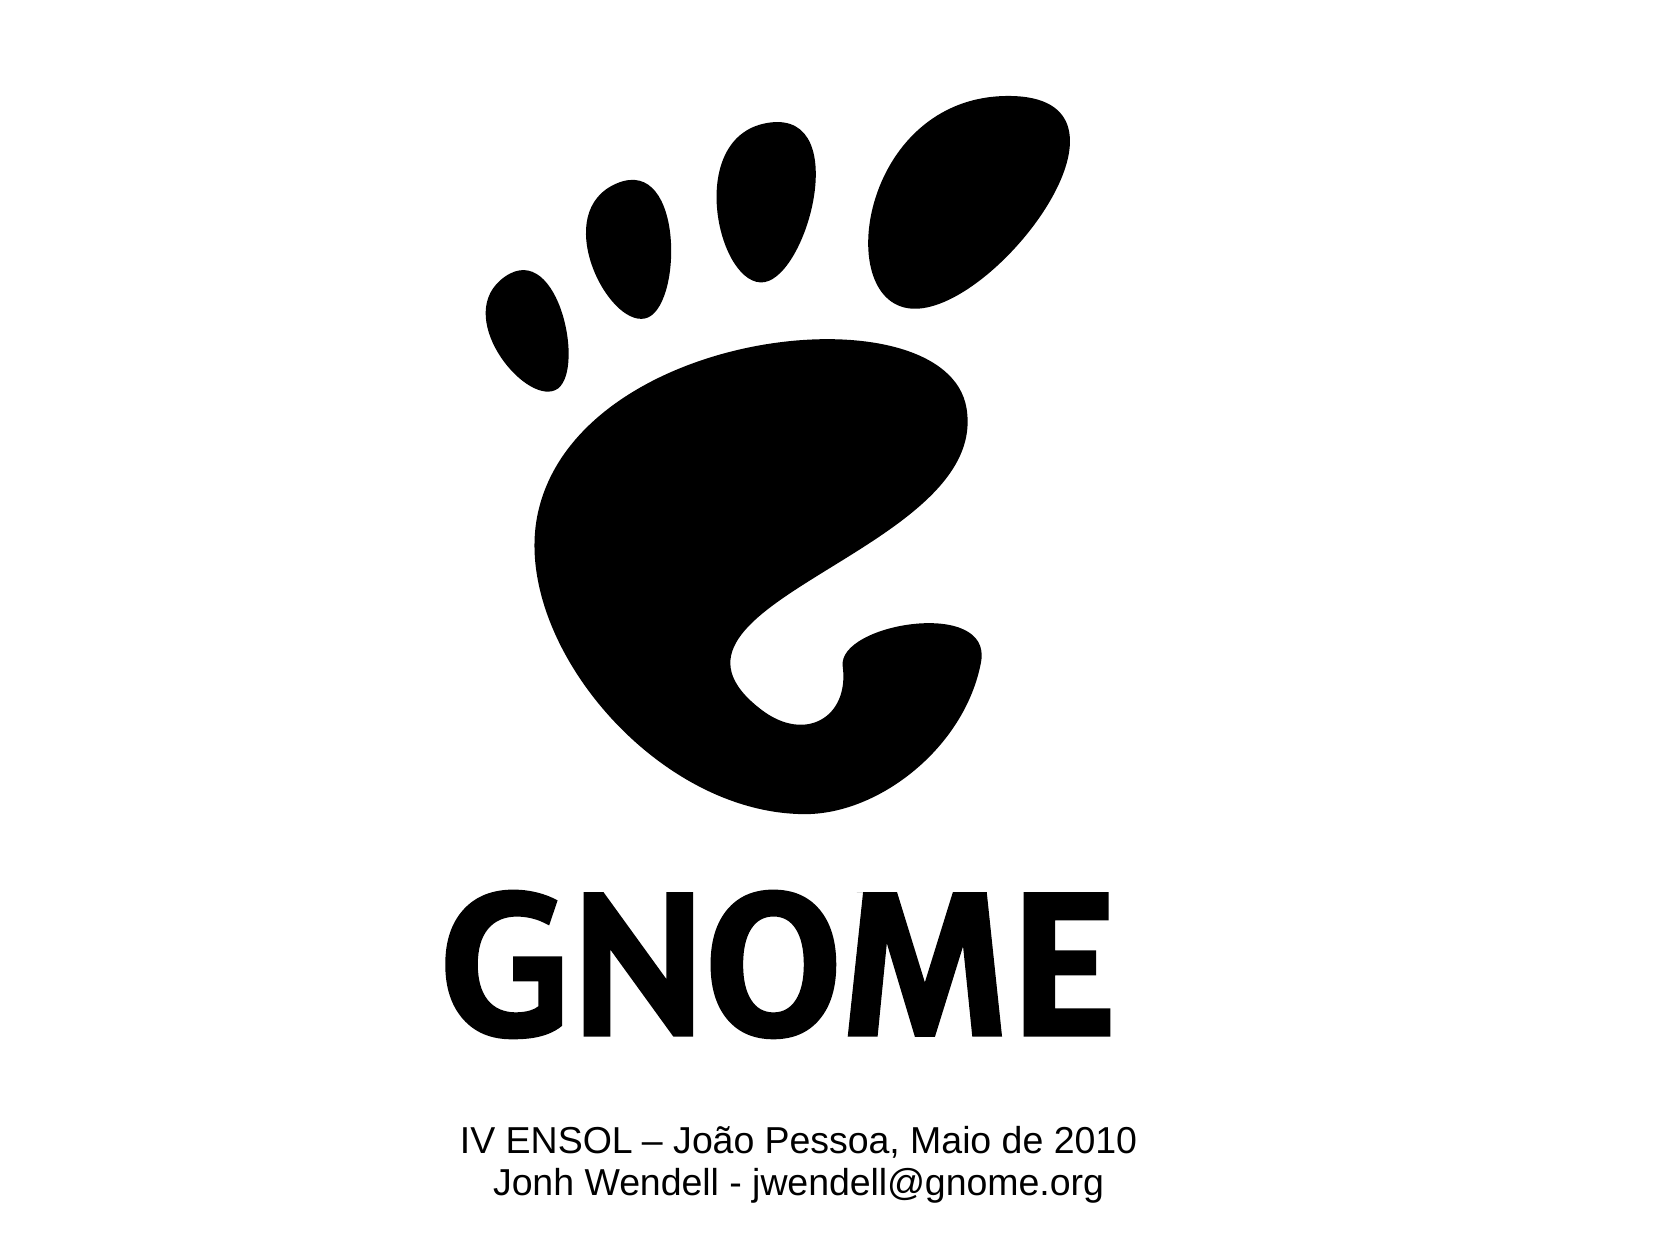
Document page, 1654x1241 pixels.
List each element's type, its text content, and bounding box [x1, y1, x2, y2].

text_box IV ENSOL – João Pessoa, Maio de 2010 Jonh Wendell - jwendell@gnome.org [445, 1111, 1209, 1241]
picture [408, 59, 1246, 1077]
